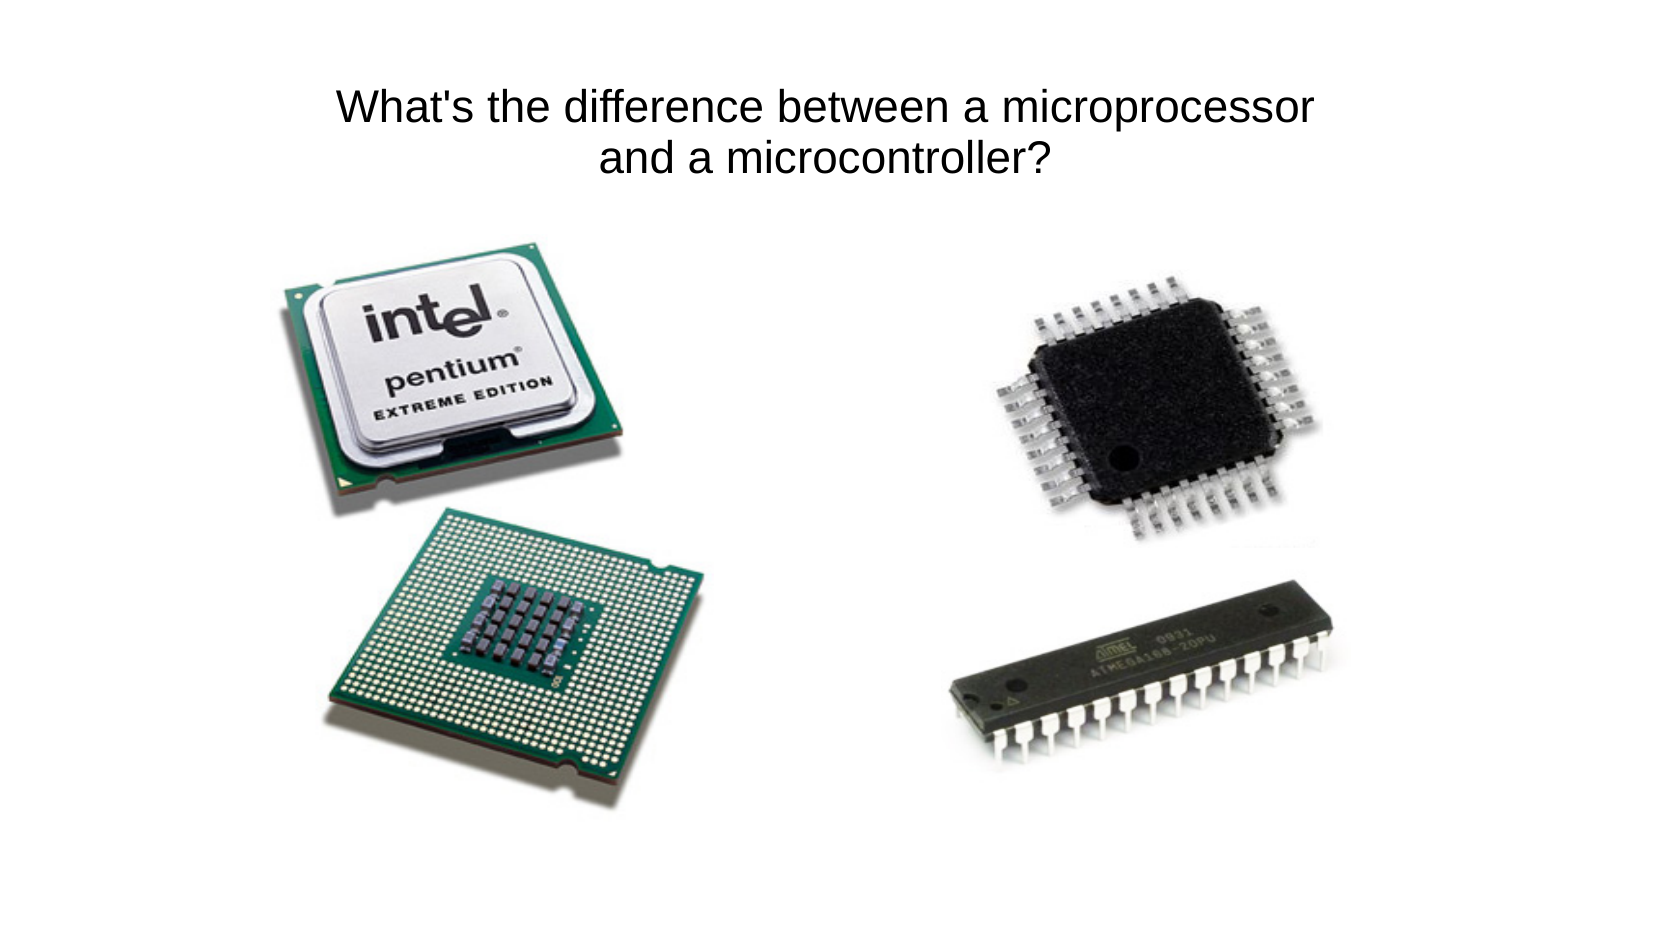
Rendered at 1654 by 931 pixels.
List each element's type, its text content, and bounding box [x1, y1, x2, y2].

picture [270, 234, 714, 826]
title What's the difference between a microprocessor and a microcontroller? [174, 80, 1477, 185]
picture [941, 269, 1351, 792]
